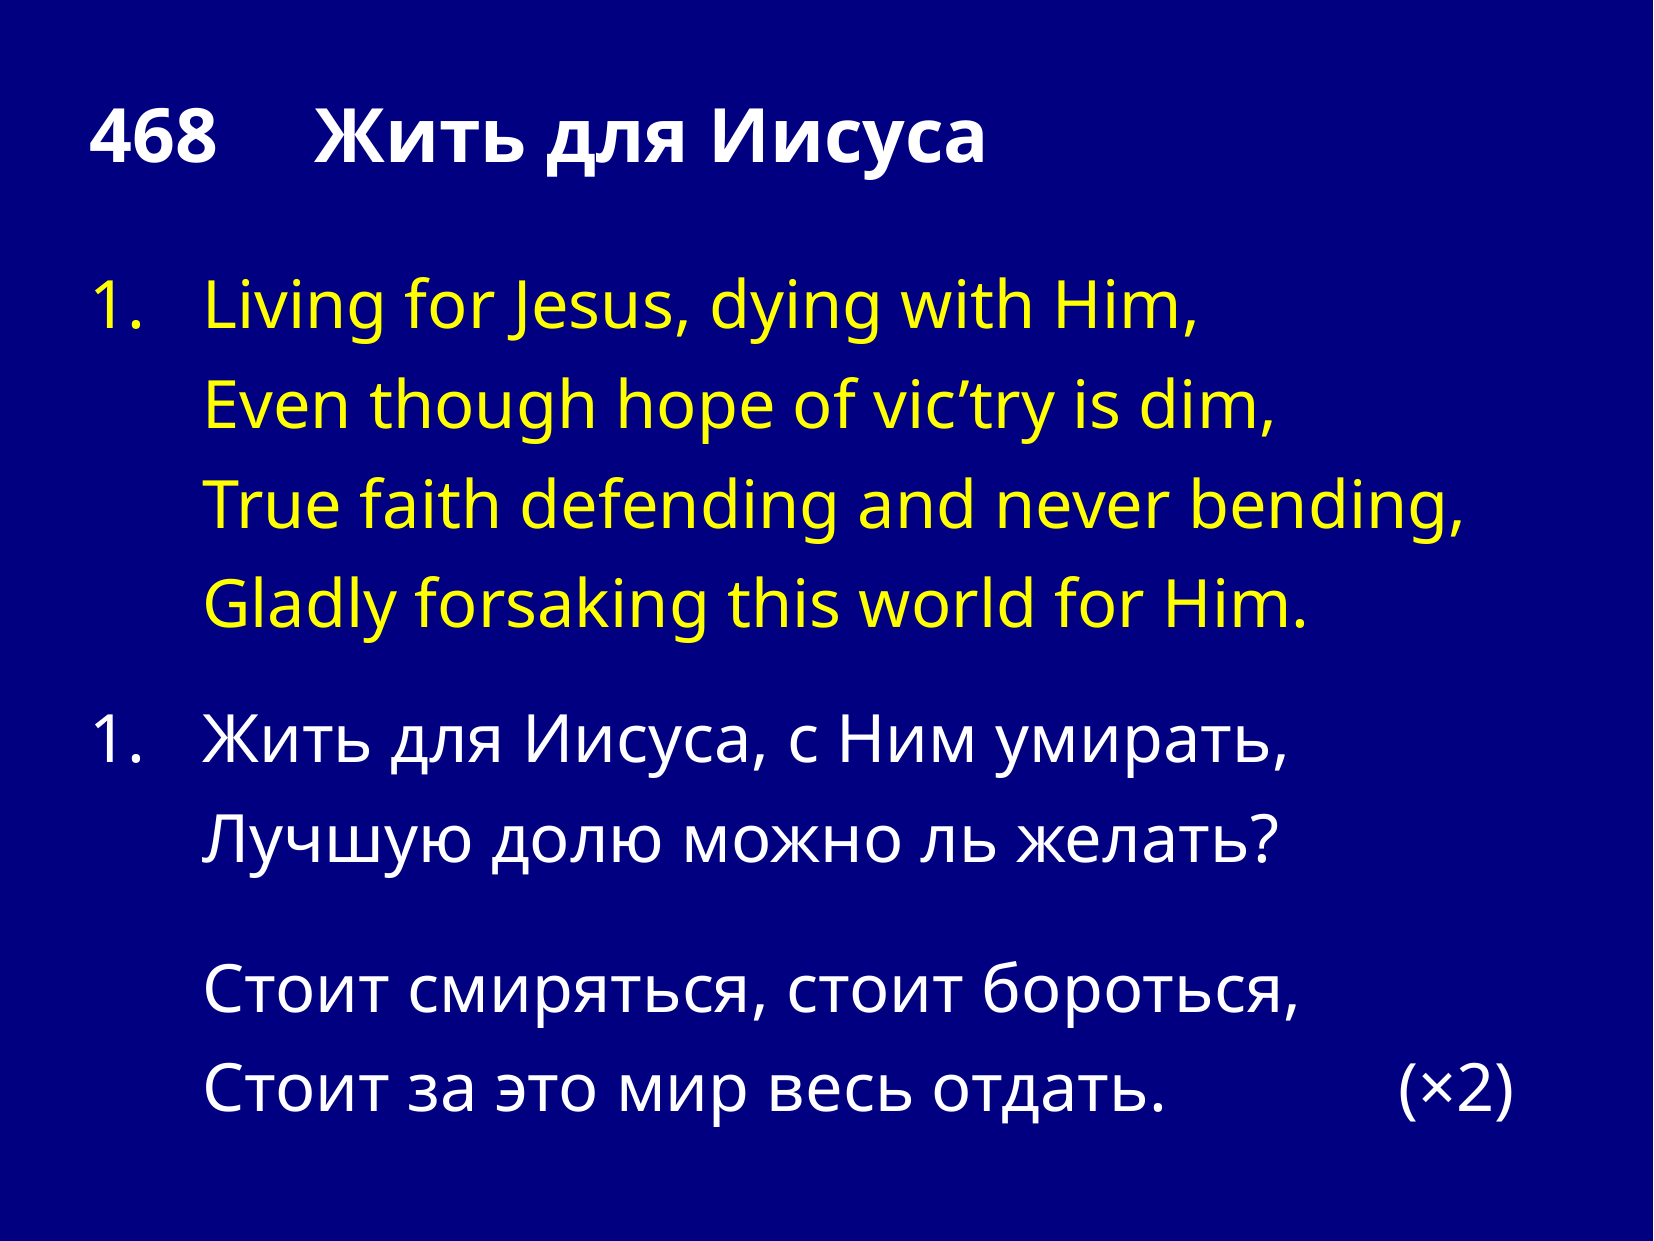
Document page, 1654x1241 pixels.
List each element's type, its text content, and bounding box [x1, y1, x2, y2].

text_box 468 Жить для Иисуса [75, 75, 1576, 188]
text_box 1. Living for Jesus, dying with Him, Even though hope of vic’try is dim, True faith defending and never bending, Gladly forsaking this world for Him. [75, 150, 1653, 638]
text_box 1. Жить для Иисуса, с Ним умирать, Лучшую долю можно ль желать? Стоит смиряться, стоит бороться, Стоит за это мир весь отдать. (×2) [75, 675, 1576, 1163]
